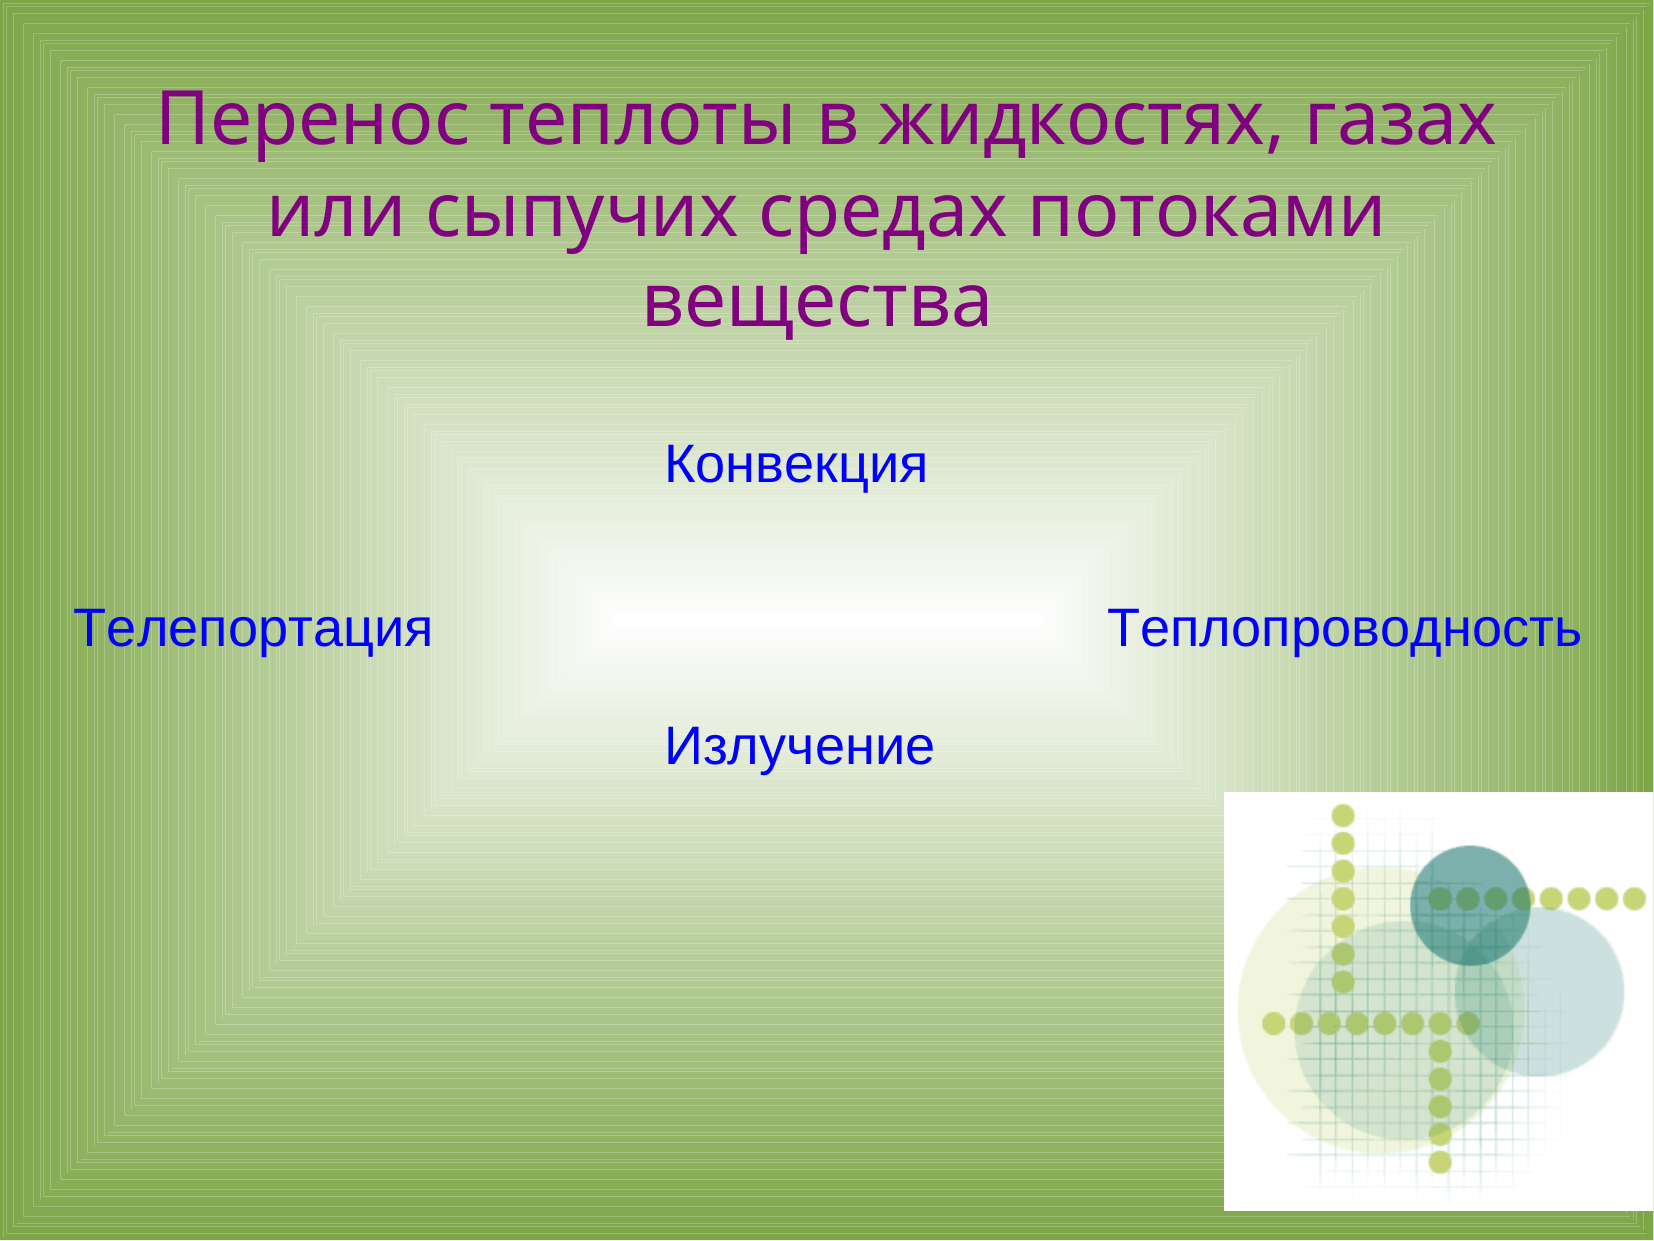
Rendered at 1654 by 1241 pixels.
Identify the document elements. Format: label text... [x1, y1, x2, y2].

text_box Перенос теплоты в жидкостях, газах или сыпучих средах потоками вещества [121, 86, 1533, 325]
text_box Конвекция [649, 426, 975, 503]
text_box Теплопроводность [1092, 590, 1625, 666]
text_box Излучение [649, 708, 975, 784]
picture [1224, 792, 1654, 1211]
text_box Телепортация [59, 590, 503, 666]
